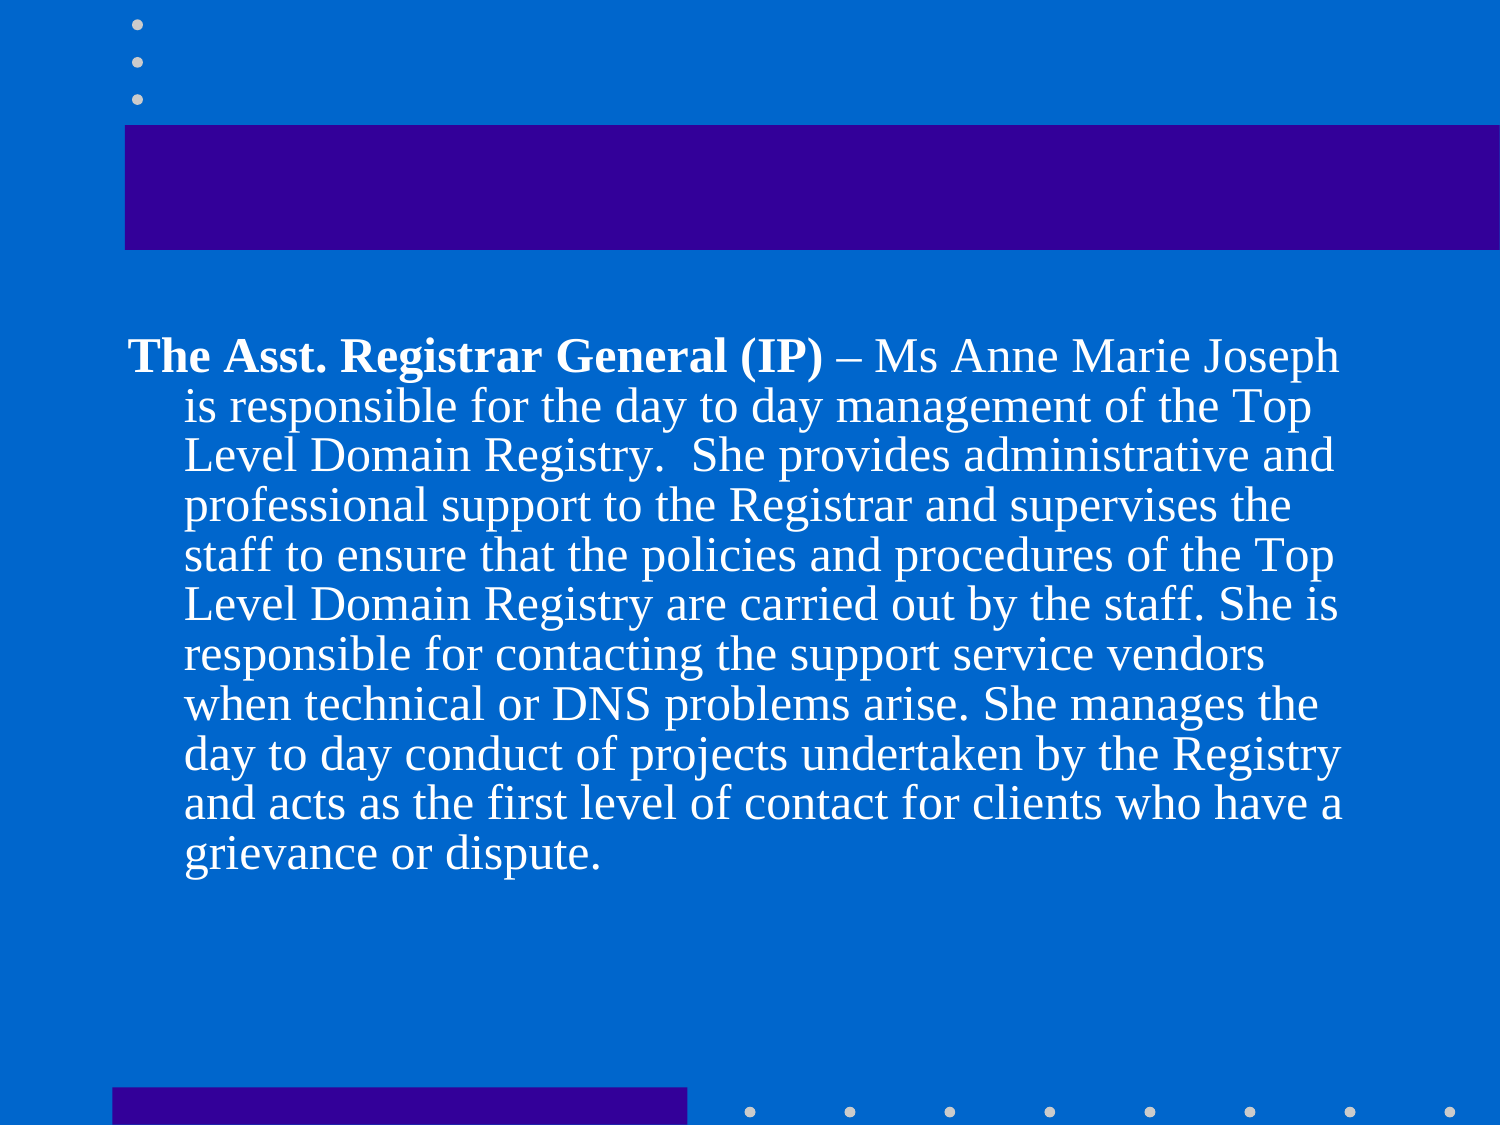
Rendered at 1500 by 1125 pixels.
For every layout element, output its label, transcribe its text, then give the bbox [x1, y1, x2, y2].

list The Asst. Registrar General (IP) – Ms Anne Marie Joseph is responsible for the day to day management of the Top Level Domain Registry. She provides administrative and professional support to the Registrar and supervises the staff to ensure that the policies and procedures of the Top Level Domain Registry are carried out by the staff. She is responsible for contacting the support service vendors when technical or DNS problems arise. She manages the day to day conduct of projects undertaken by the Registry and acts as the first level of contact for clients who have a grievance or dispute. [112, 324, 1388, 1001]
